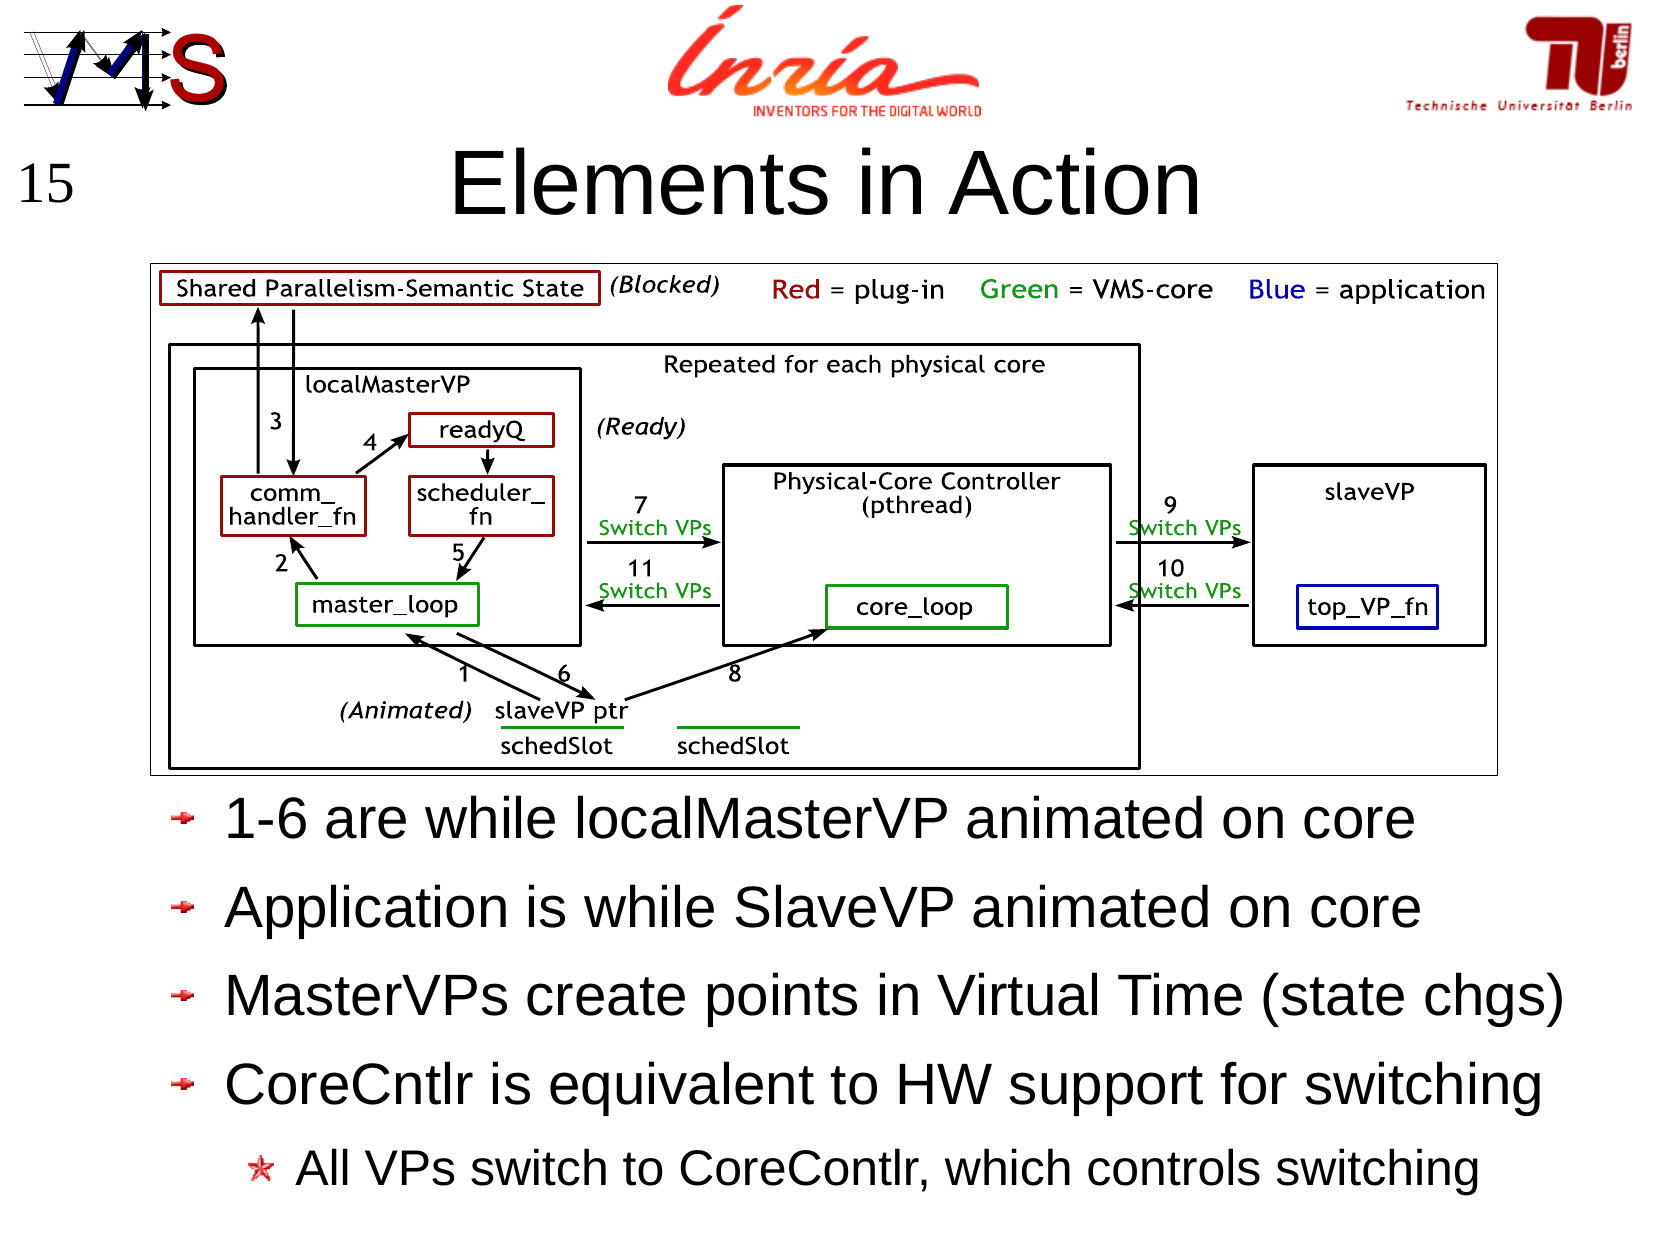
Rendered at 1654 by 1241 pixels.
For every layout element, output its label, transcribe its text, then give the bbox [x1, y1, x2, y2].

title Elements in Action [82, 78, 1571, 287]
picture [668, 5, 981, 78]
picture [1303, 5, 1646, 123]
picture [150, 262, 1501, 778]
list 1-6 are while localMasterVP animated on core Application is while SlaveVP animated on core MasterVPs create points in Virtual Time (state chgs) CoreCntlr is equivalent to HW support for switching All VPs switch to CoreContlr, which controls switching [82, 785, 1571, 1196]
